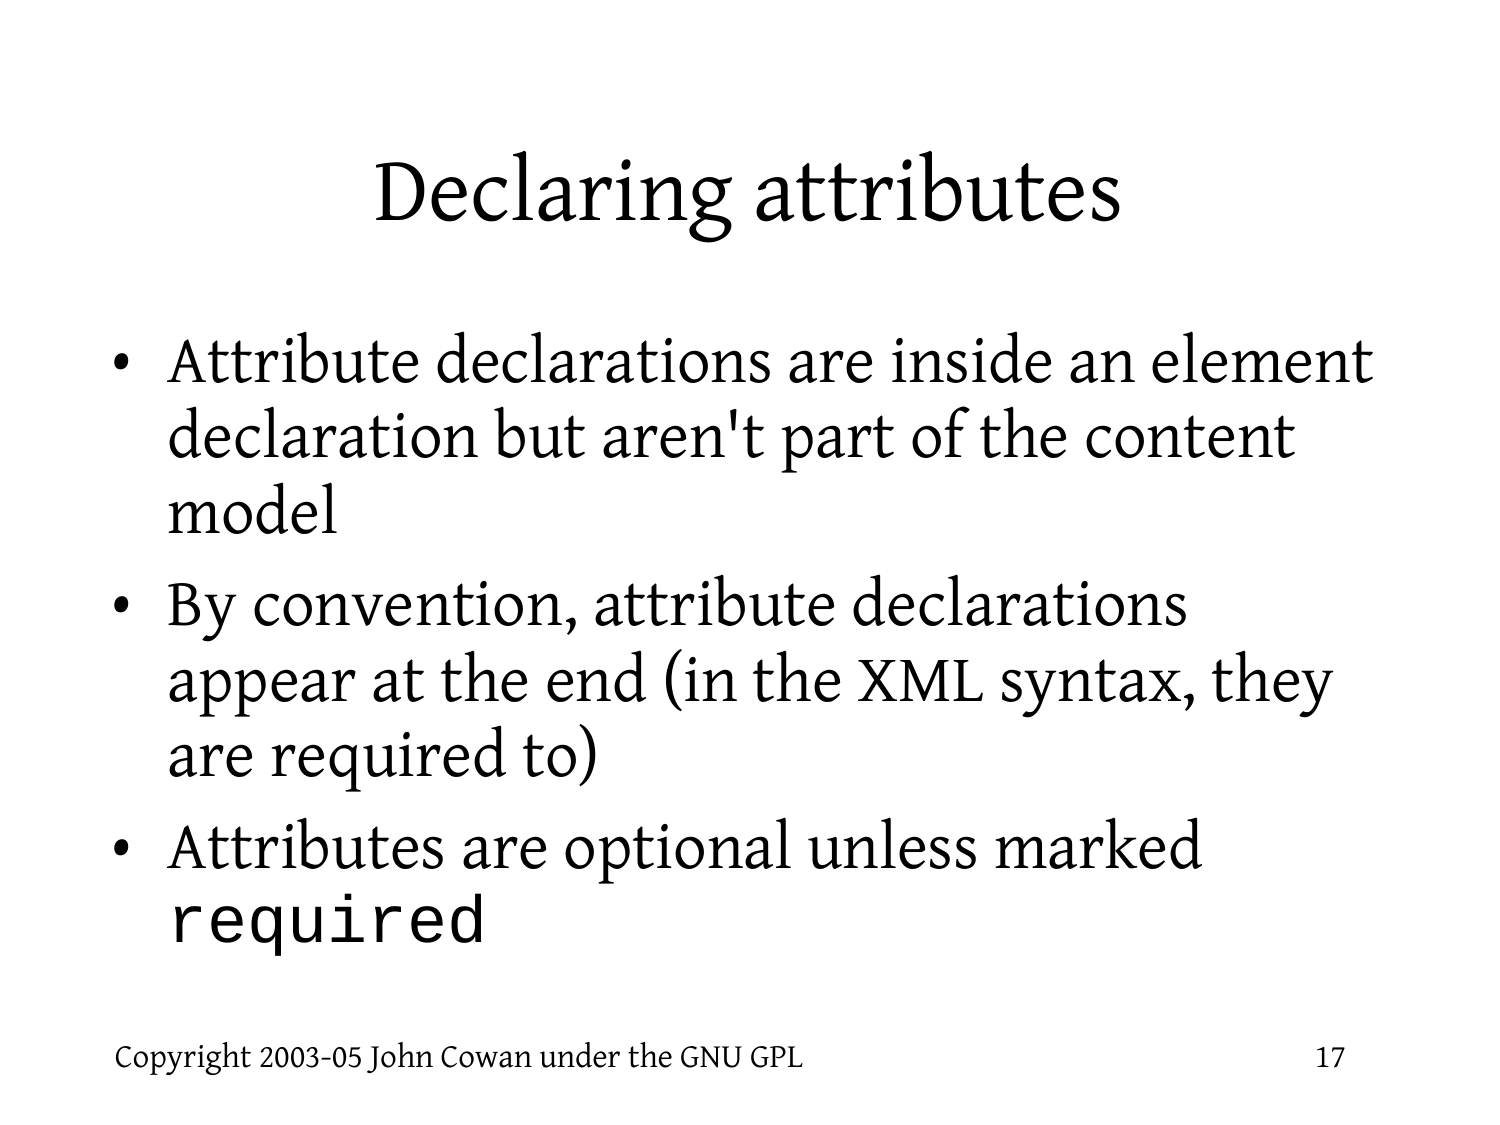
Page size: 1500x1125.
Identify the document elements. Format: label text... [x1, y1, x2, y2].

list Attribute declarations are inside an element declaration but aren't part of the content model By convention, attribute declarations appear at the end (in the XML syntax, they are required to) Attributes are optional unless marked required [112, 324, 1387, 1000]
title Declaring attributes [112, 62, 1387, 324]
